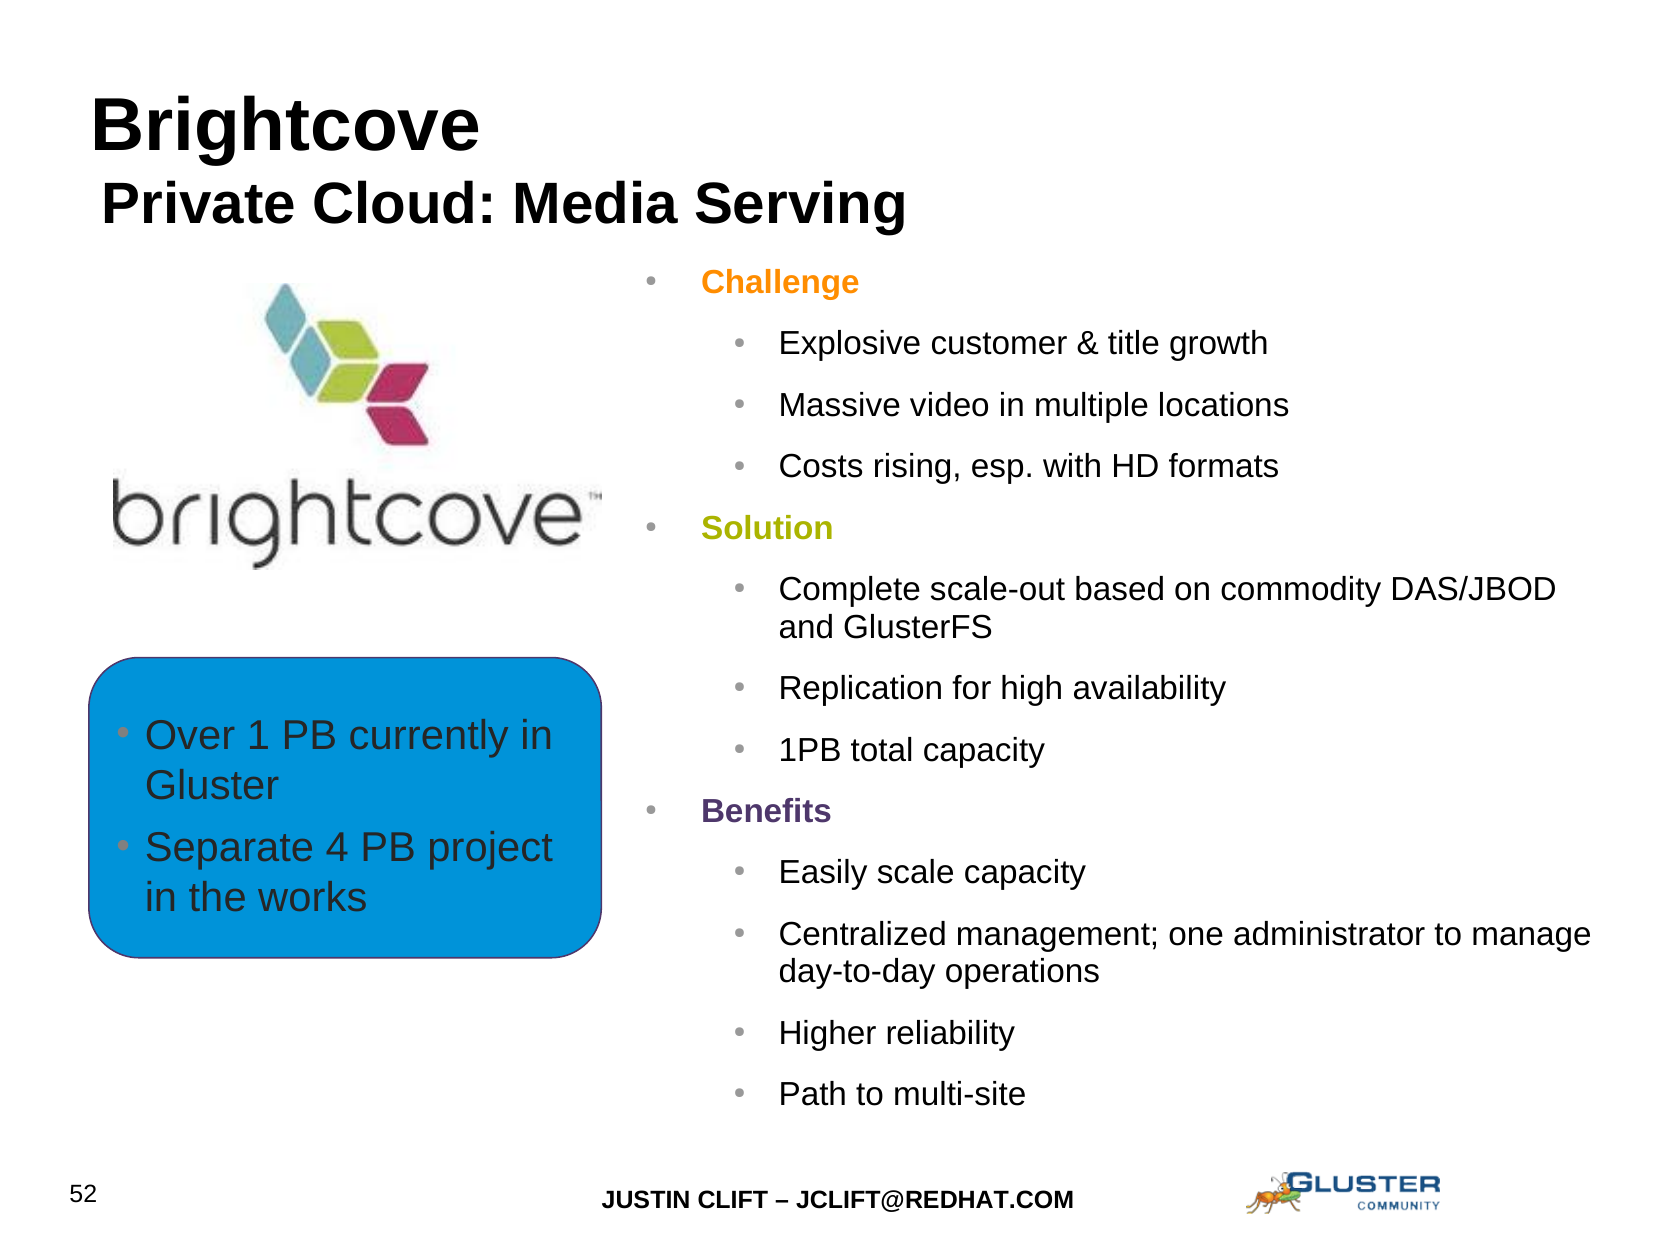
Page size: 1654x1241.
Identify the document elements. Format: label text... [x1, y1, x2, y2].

title Brightcove [75, 58, 1563, 289]
picture [113, 283, 602, 571]
text_box Over 1 PB currently in Gluster Separate 4 PB project in the works [101, 632, 589, 933]
list Challenge Explosive customer & title growth Massive video in multiple locations Costs rising, esp. with HD formats Solution Complete scale-out based on commodity DAS/JBOD and GlusterFS Replication for high availability 1PB total capacity Benefits Easily scale capacity Centralized management; one administrator to manage day-to-day operations Higher reliability Path to multi-site [645, 263, 1621, 1141]
text_box [88, 674, 602, 958]
picture [1246, 1170, 1440, 1215]
text_box Private Cloud: Media Serving [86, 149, 957, 243]
